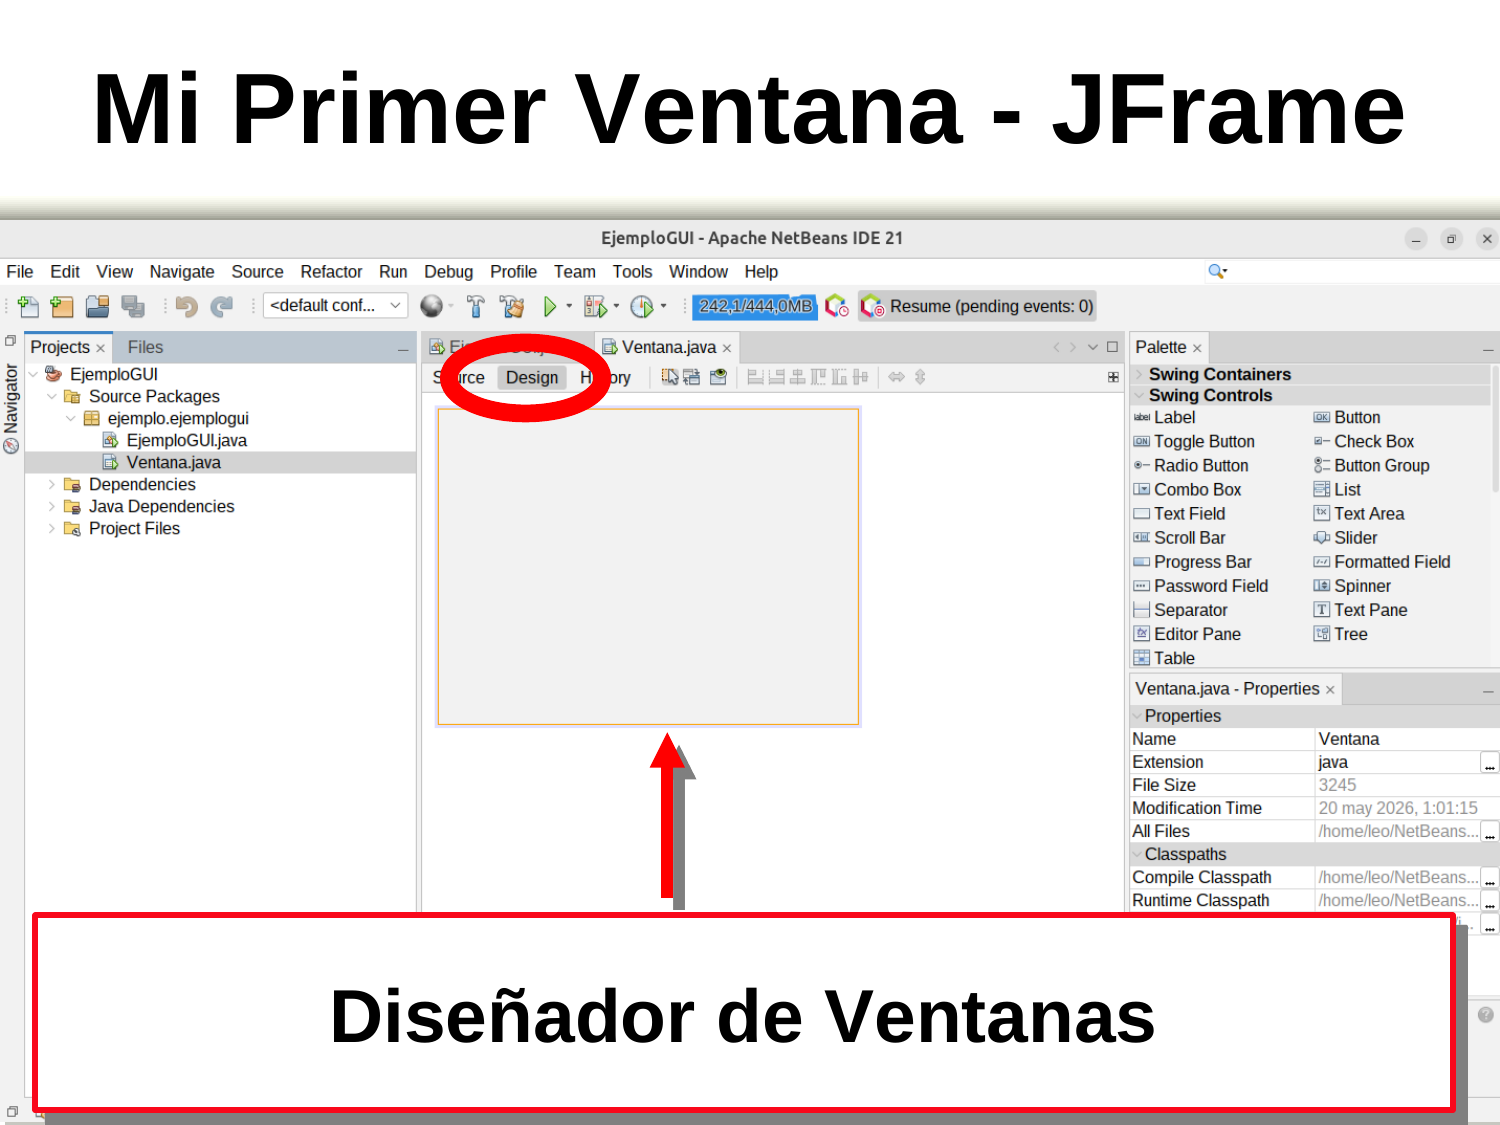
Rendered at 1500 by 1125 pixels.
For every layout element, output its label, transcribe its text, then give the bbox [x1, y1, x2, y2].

picture [0, 220, 1500, 1123]
title Mi Primer Ventana - JFrame [0, 9, 1500, 198]
text_box Diseñador de Ventanas [35, 915, 1453, 1111]
